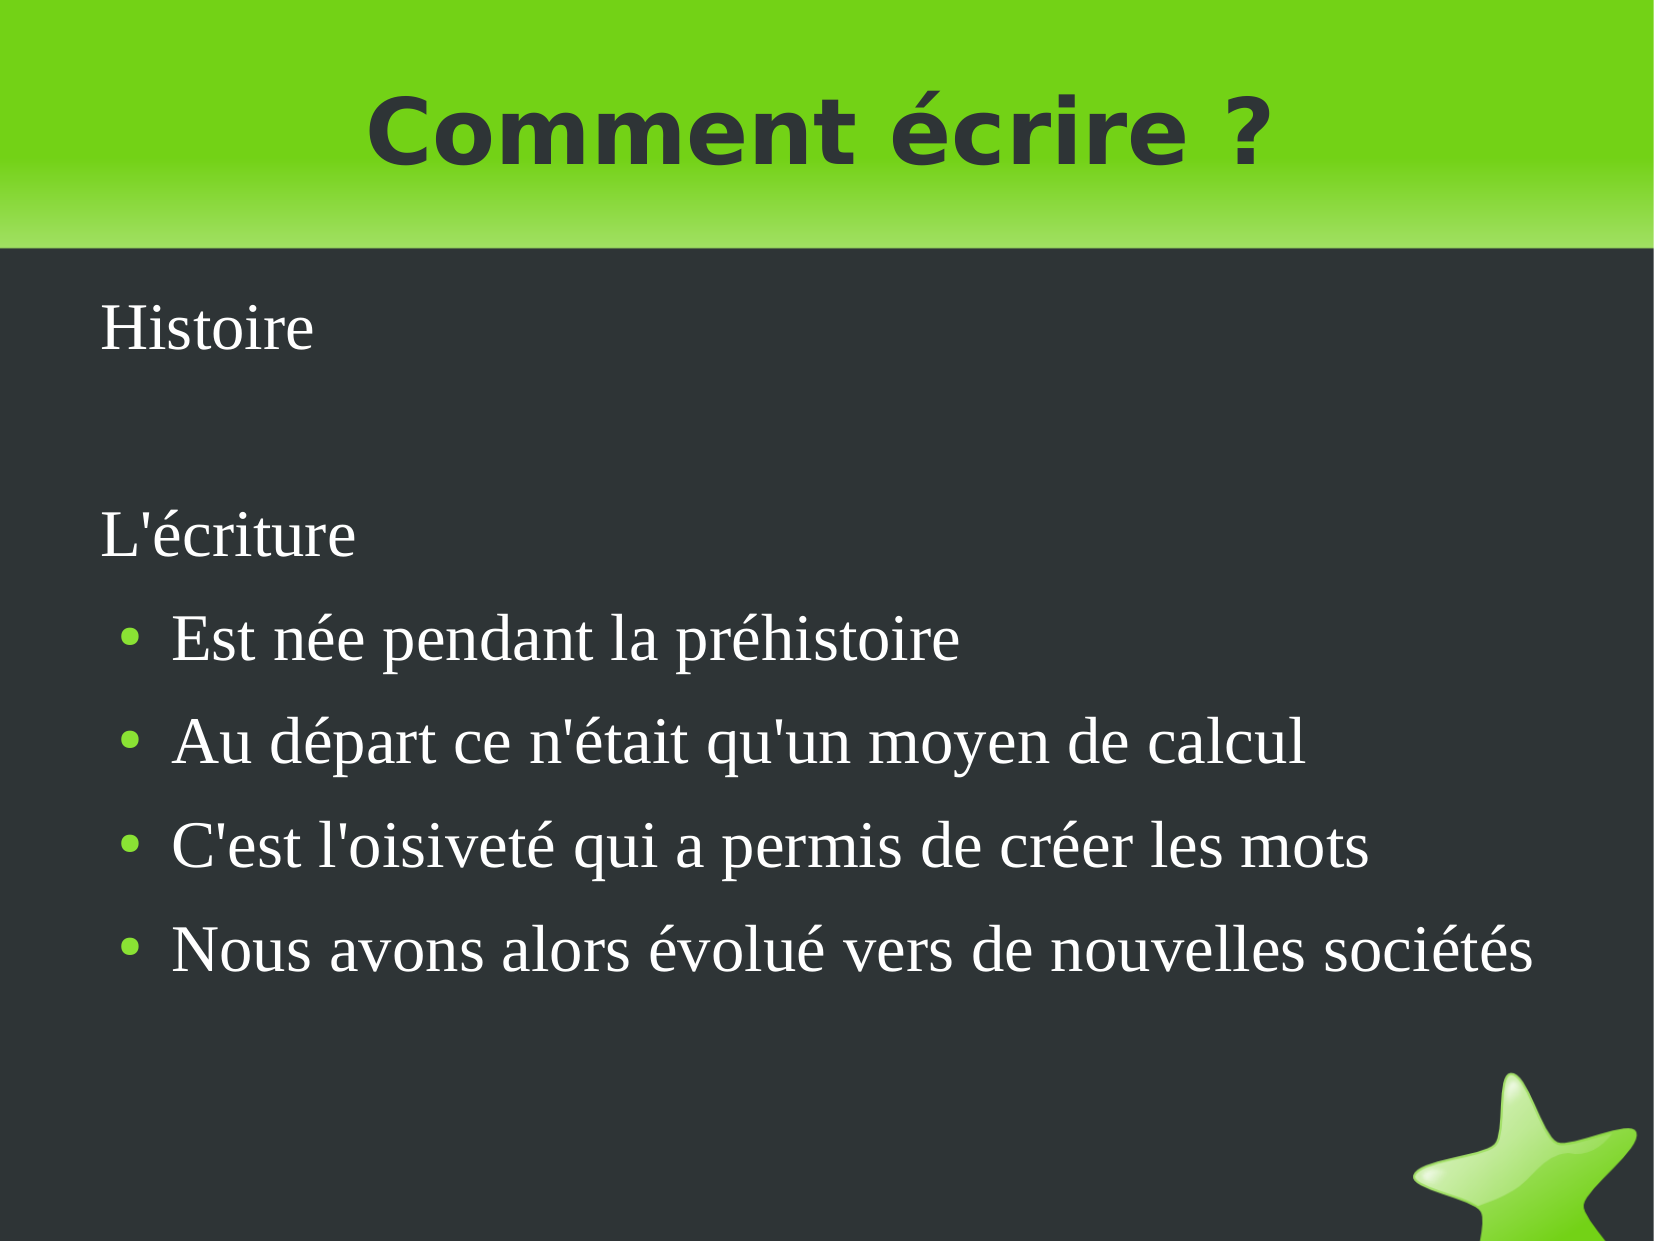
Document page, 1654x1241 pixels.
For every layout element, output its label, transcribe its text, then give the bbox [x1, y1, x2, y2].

list Histoire L'écriture Est née pendant la préhistoire Au départ ce n'était qu'un moyen de calcul C'est l'oisiveté qui a permis de créer les mots Nous avons alors évolué vers de nouvelles sociétés [82, 290, 1571, 1241]
picture [0, 0, 1654, 1241]
title Comment écrire ? [76, 36, 1565, 229]
